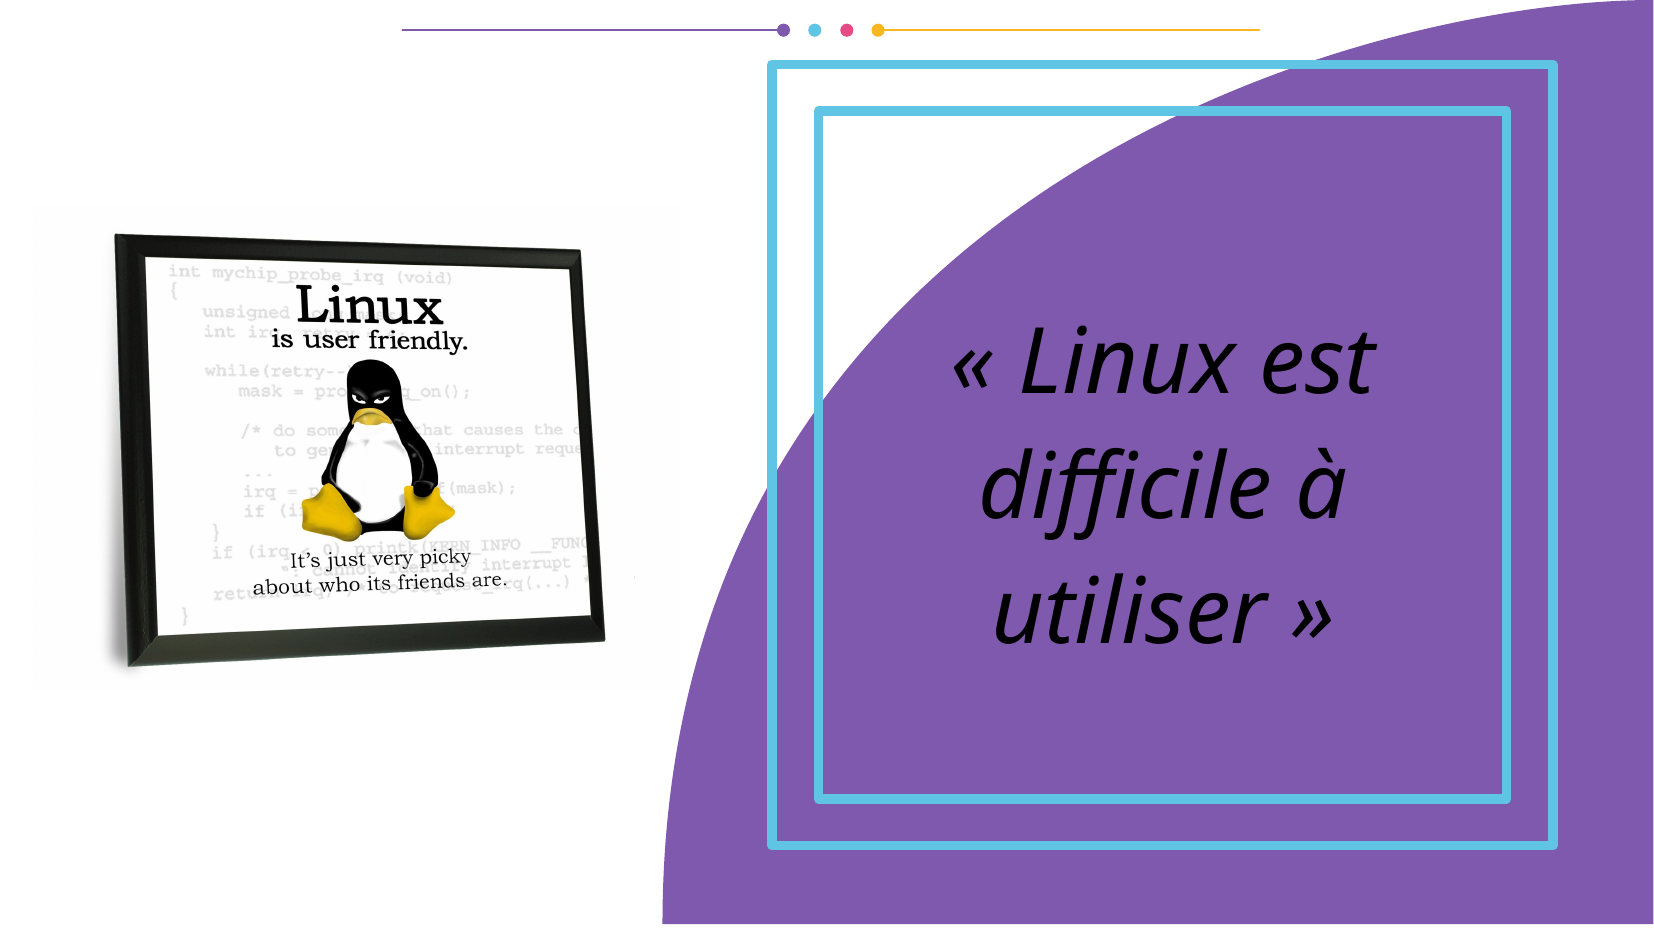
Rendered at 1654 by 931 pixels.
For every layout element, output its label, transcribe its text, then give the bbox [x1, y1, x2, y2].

picture [33, 206, 680, 692]
title « Linux est difficile à utiliser » [820, 295, 1506, 671]
